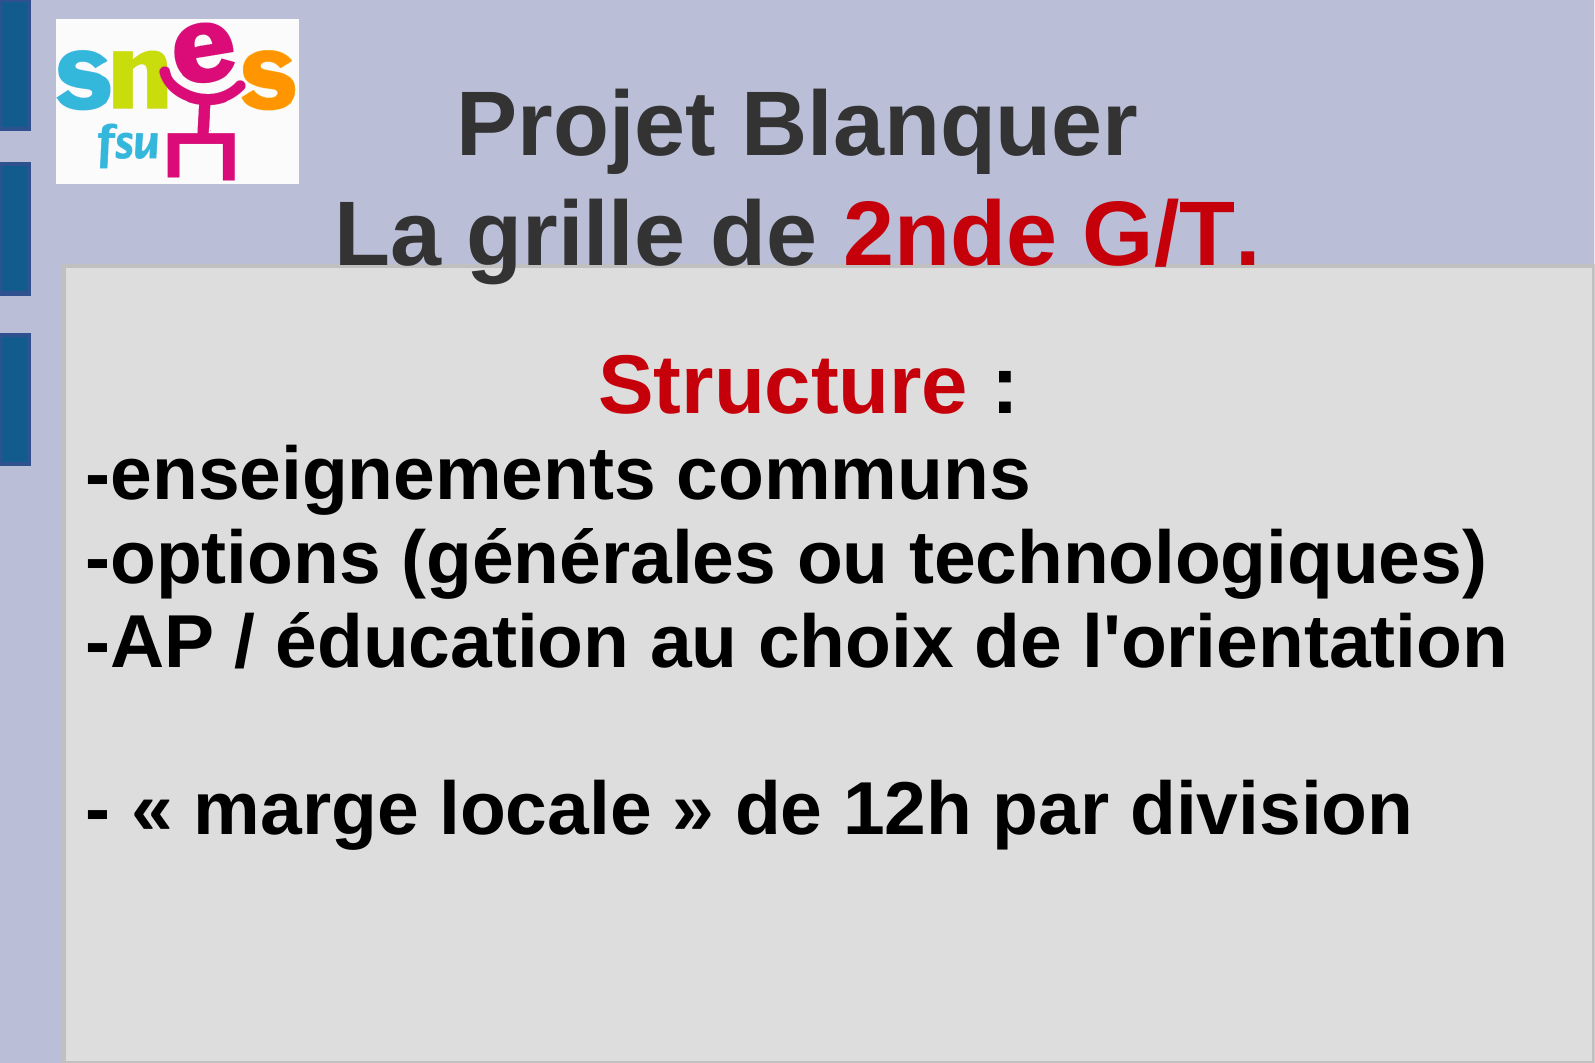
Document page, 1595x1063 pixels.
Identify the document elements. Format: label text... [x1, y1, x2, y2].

title Projet Blanquer La grille de 2nde G/T. [117, 64, 1479, 270]
text_box Structure : -enseignements communs -options (générales ou technologiques) -AP / éducation au choix de l'orientation - « marge locale » de 12h par division [70, 330, 1548, 859]
picture [56, 19, 299, 184]
